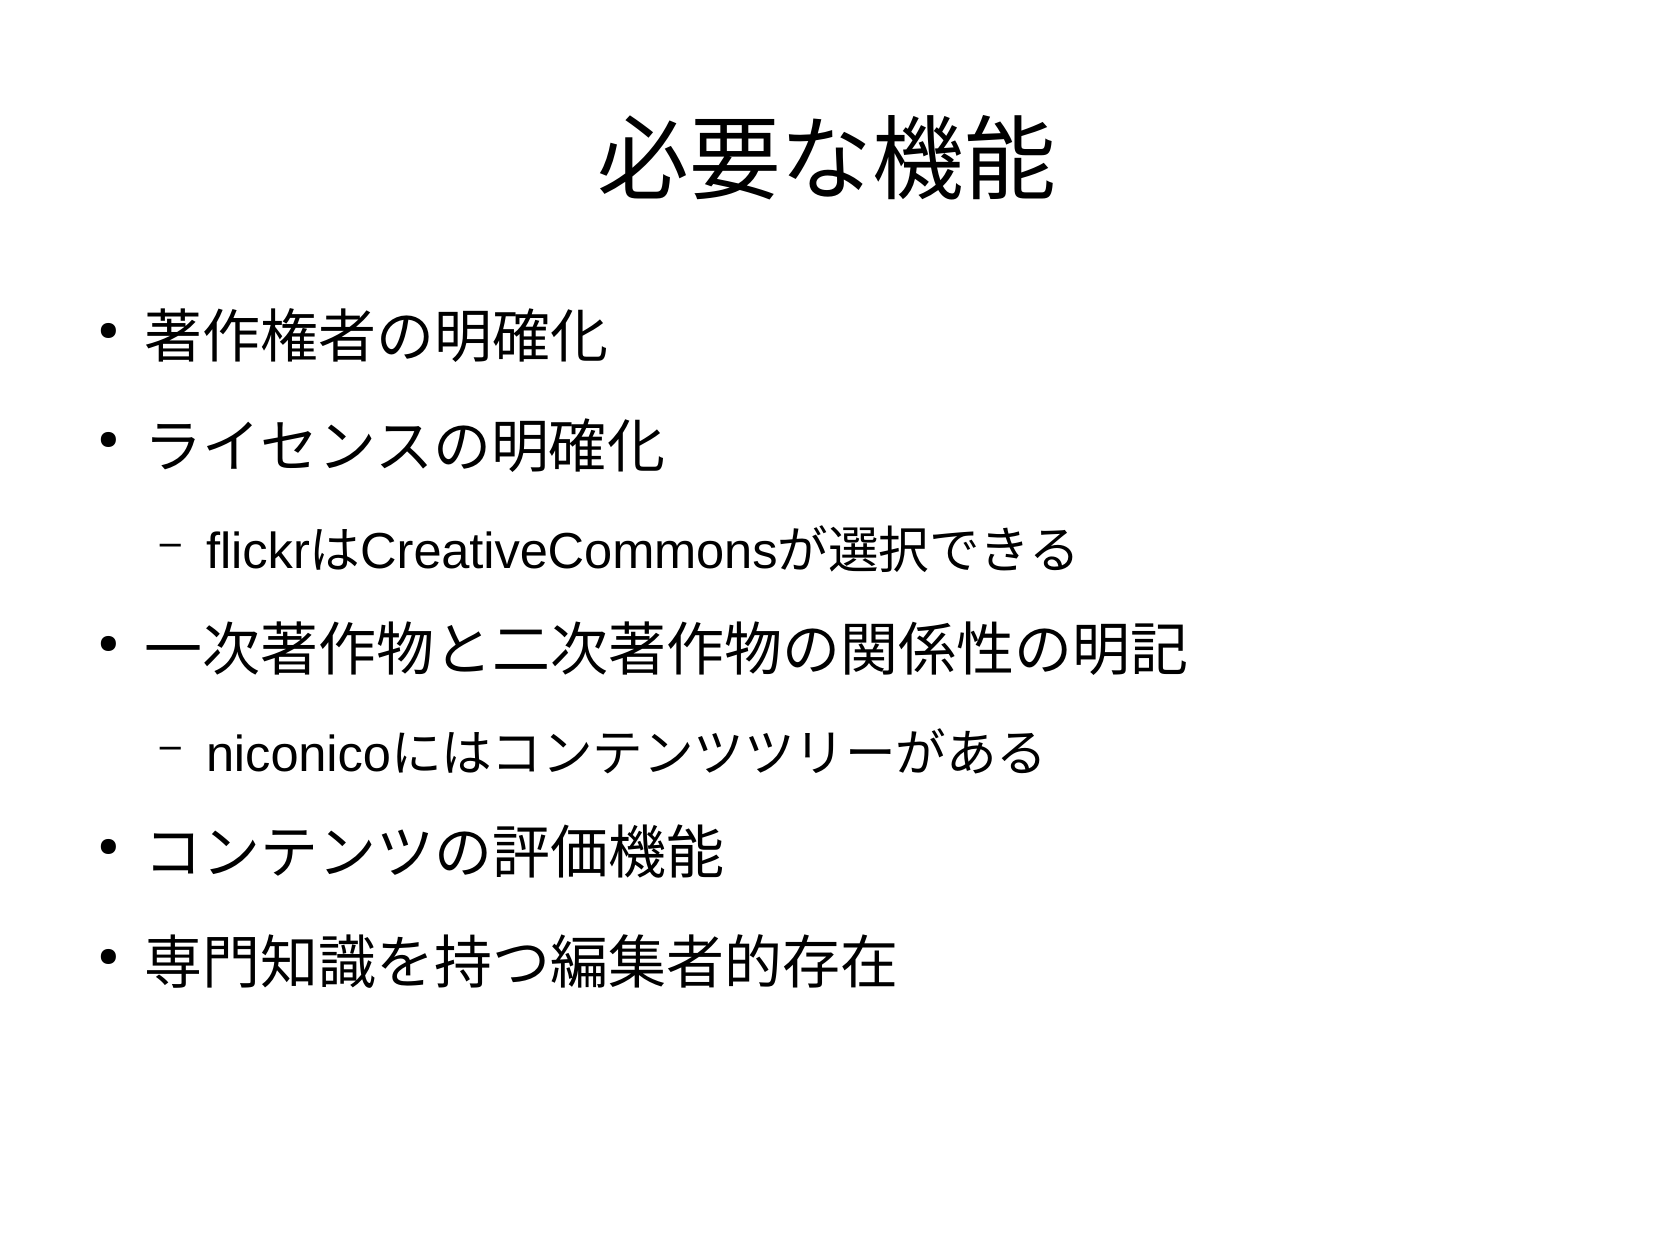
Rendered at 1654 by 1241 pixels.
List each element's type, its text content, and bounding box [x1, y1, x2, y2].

title 必要な機能 [82, 49, 1571, 257]
list 著作権者の明確化 ライセンスの明確化 flickrはCreativeCommonsが選択できる 一次著作物と二次著作物の関係性の明記 niconicoにはコンテンツツリーがある コンテンツの評価機能 専門知識を持つ編集者的存在 [82, 290, 1538, 1010]
